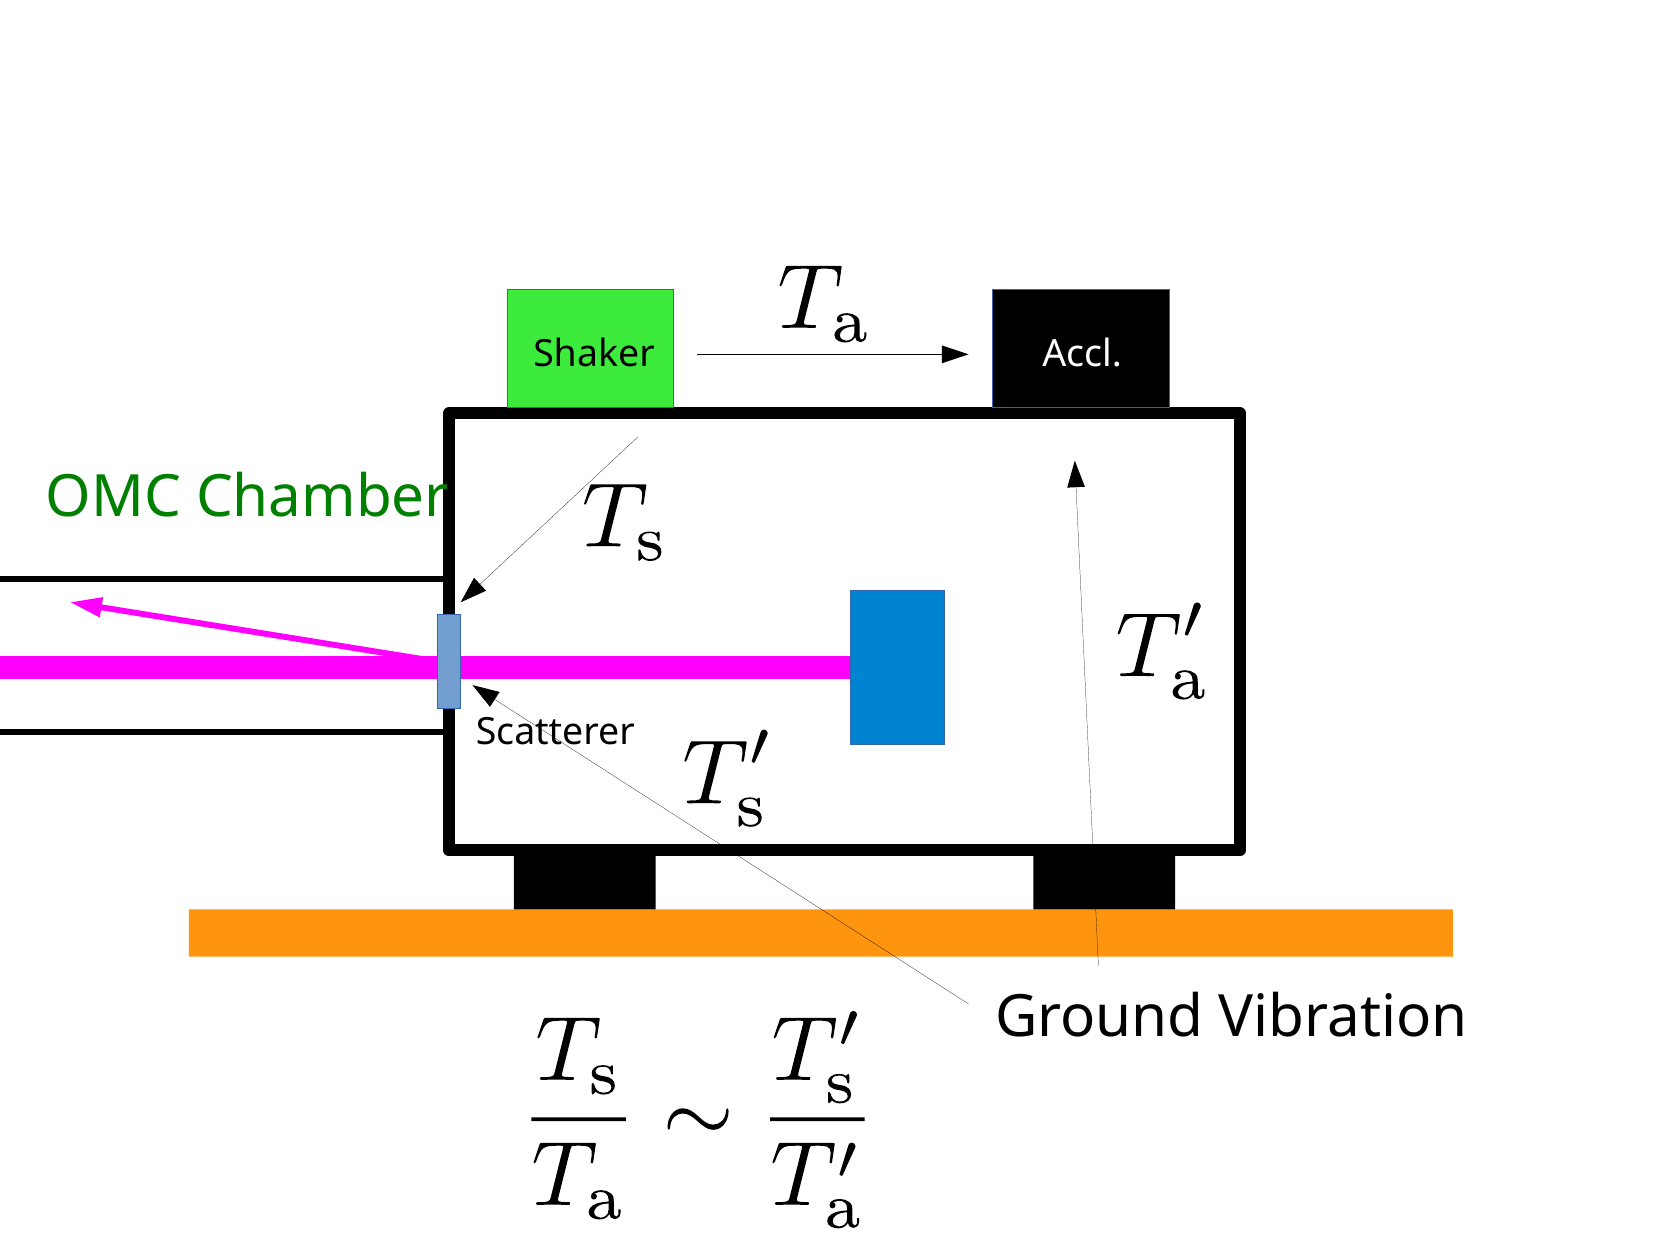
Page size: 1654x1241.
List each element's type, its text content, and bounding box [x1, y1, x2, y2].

picture [583, 484, 662, 561]
text_box Scatterer [496, 696, 638, 757]
text_box [507, 289, 674, 408]
picture [531, 1010, 865, 1229]
text_box Ground Vibration [980, 966, 1456, 1052]
text_box Scatterer [461, 696, 582, 757]
text_box [1094, 850, 1453, 957]
text_box OMC Chamber [31, 446, 438, 532]
text_box Shaker [518, 318, 662, 401]
text_box [188, 850, 893, 957]
text_box [992, 289, 1170, 408]
picture [684, 729, 768, 827]
text_box [823, 850, 1097, 957]
text_box [437, 614, 461, 709]
picture [779, 265, 867, 343]
text_box Accl. [1027, 318, 1136, 379]
text_box [850, 590, 945, 745]
picture [1117, 602, 1205, 700]
